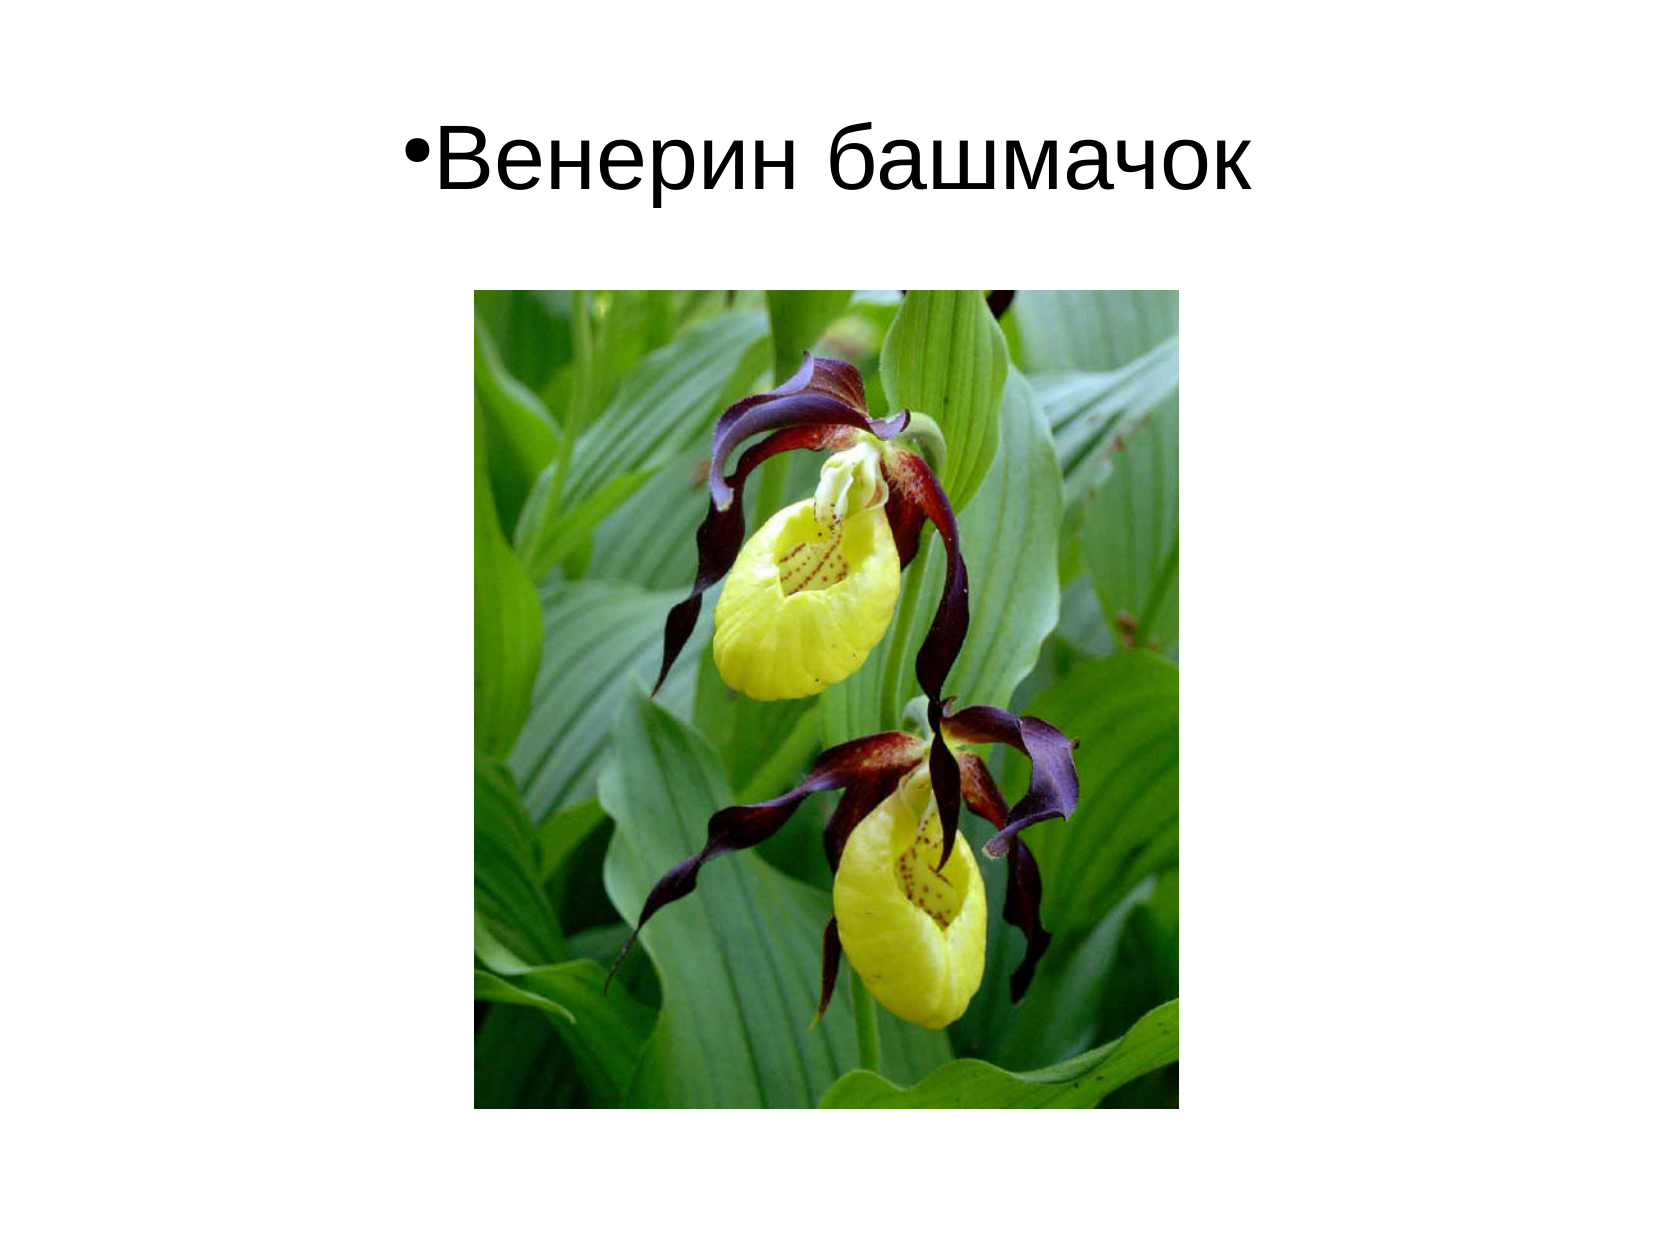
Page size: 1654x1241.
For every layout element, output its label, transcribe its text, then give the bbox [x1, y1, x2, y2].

title Венерин башмачок [82, 49, 1571, 257]
picture [474, 290, 1179, 1109]
